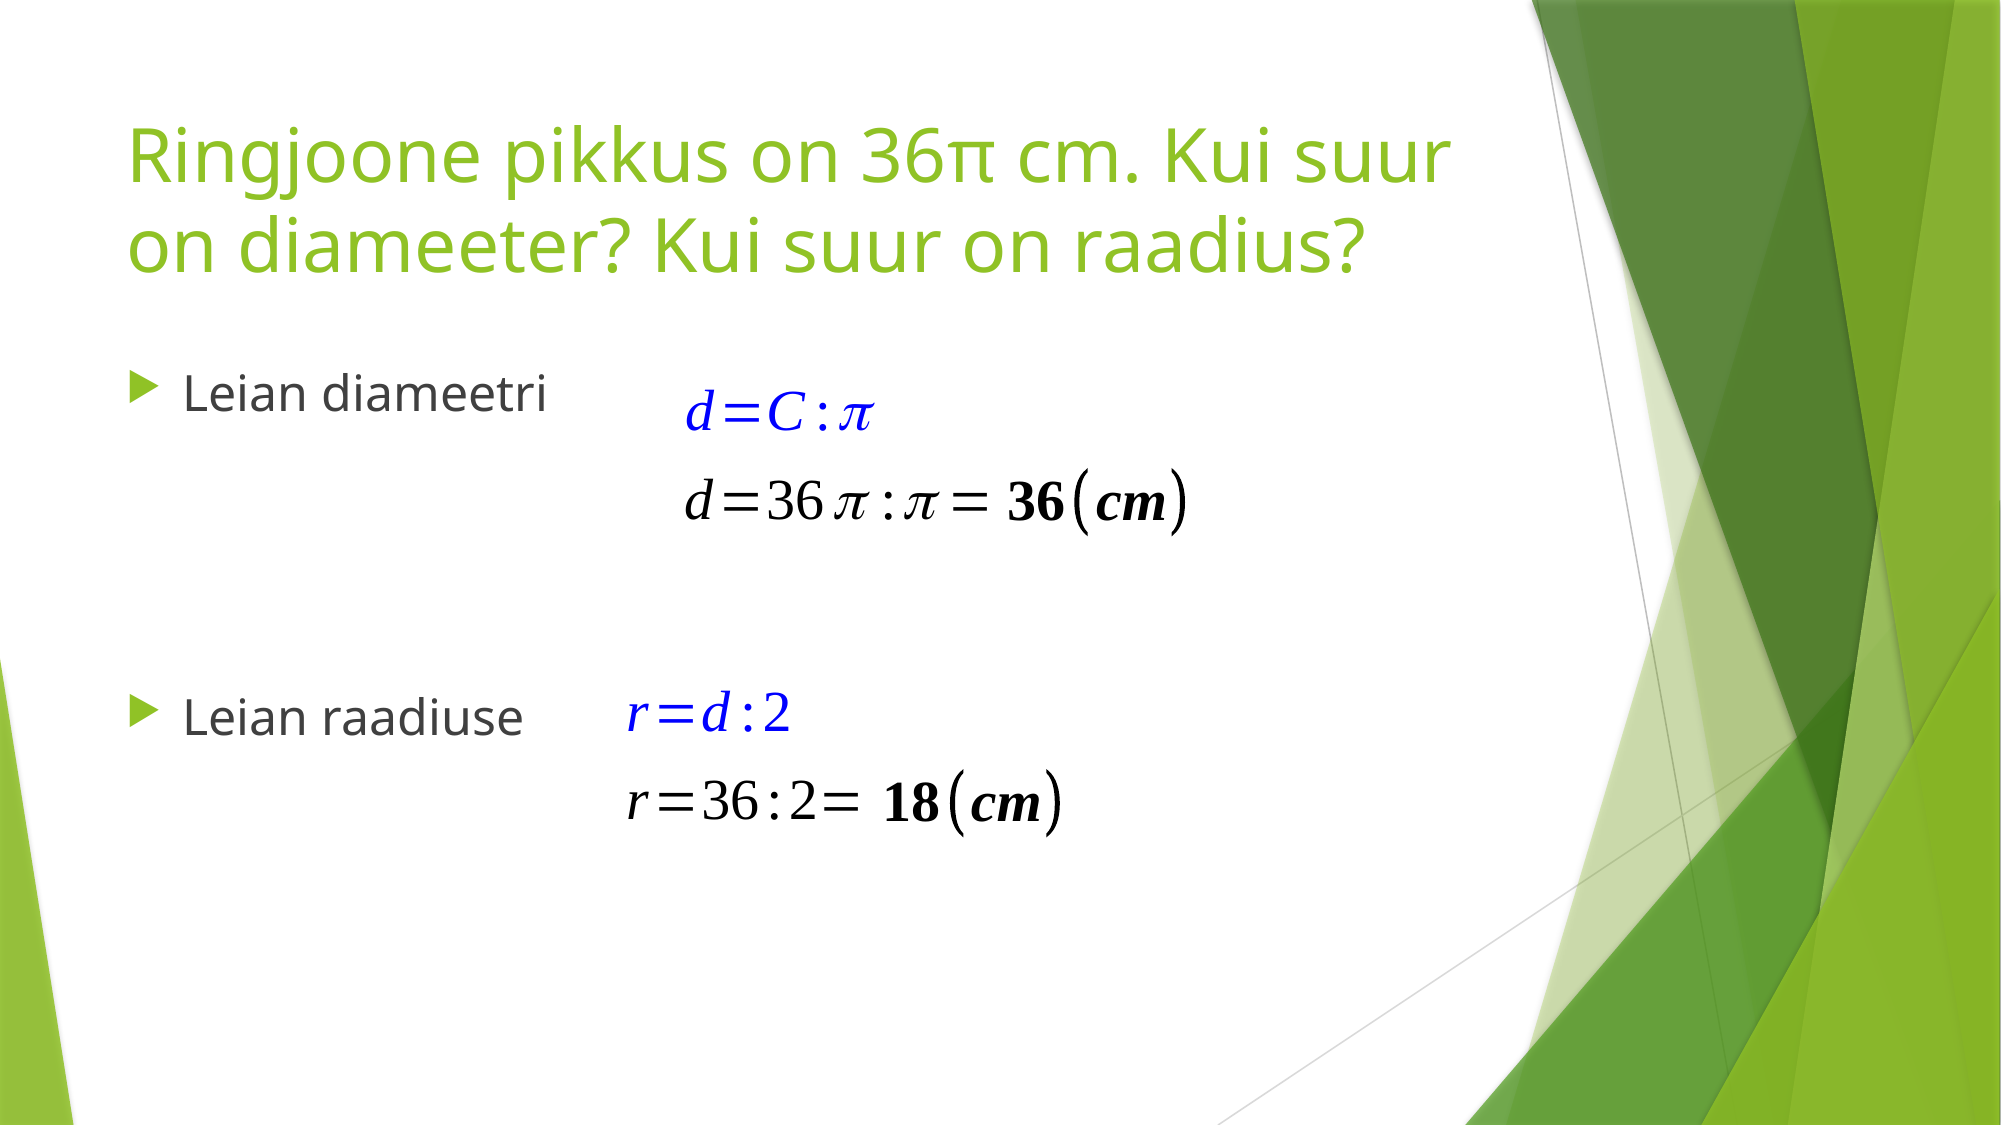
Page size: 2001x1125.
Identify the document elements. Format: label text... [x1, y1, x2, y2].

chart [876, 768, 1070, 838]
chart [620, 679, 798, 744]
chart [620, 767, 873, 832]
list Leian diameetri Leian raadiuse [111, 354, 1522, 992]
title Ringjoone pikkus on 36π cm. Kui suur on diameeter? Kui suur on raadius? [111, 99, 1522, 317]
chart [678, 378, 886, 443]
chart [677, 467, 1195, 537]
